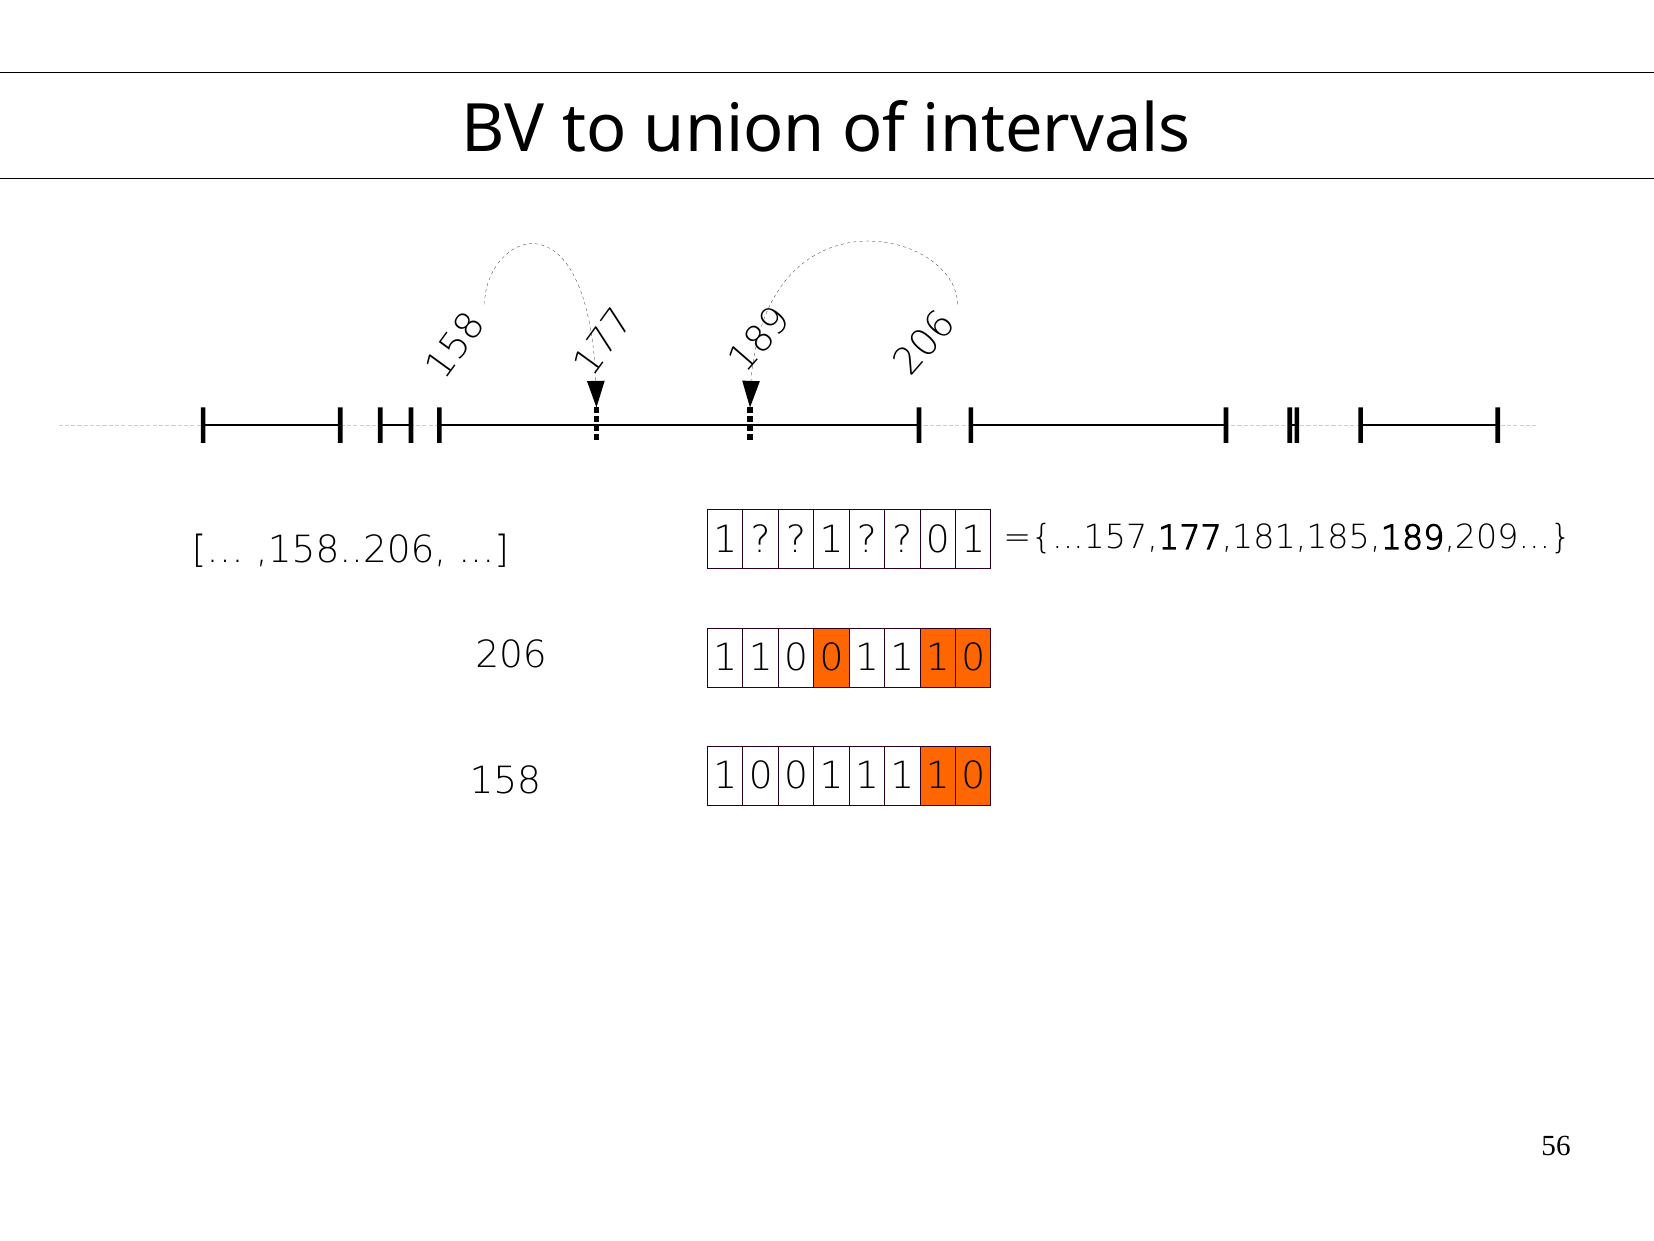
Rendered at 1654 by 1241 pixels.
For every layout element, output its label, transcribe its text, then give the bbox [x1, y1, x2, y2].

text_box 158 [454, 751, 556, 810]
text_box 0 [778, 746, 813, 806]
text_box 0 [920, 509, 955, 569]
text_box 0 [955, 746, 991, 806]
text_box ={...157,177,181,185,189,209...} [988, 510, 1654, 570]
text_box [… ,158..206, ...] [177, 519, 525, 579]
text_box 0 [955, 628, 991, 688]
text_box 0 [813, 628, 849, 688]
text_box 1 [707, 746, 742, 806]
text_box 1 [813, 509, 849, 569]
text_box 1 [884, 628, 920, 688]
text_box 1 [742, 628, 778, 688]
text_box 1 [849, 628, 884, 688]
text_box ? [849, 509, 884, 569]
text_box 1 [955, 509, 991, 569]
text_box 1 [707, 628, 742, 688]
text_box 0 [742, 746, 778, 806]
text_box 158 [401, 287, 509, 404]
text_box 0 [778, 628, 813, 688]
text_box 189 [704, 281, 815, 397]
text_box 206 [869, 285, 980, 400]
text_box 1 [849, 746, 884, 806]
text_box 177 [549, 283, 657, 400]
text_box 1 [707, 509, 742, 569]
text_box ? [884, 509, 920, 569]
text_box 206 [460, 625, 562, 685]
text_box ? [742, 509, 778, 569]
text_box ? [778, 509, 813, 569]
text_box 1 [884, 746, 920, 806]
text_box 1 [920, 746, 955, 806]
text_box 1 [920, 628, 955, 688]
text_box BV to union of intervals [0, 72, 1654, 166]
text_box 1 [813, 746, 849, 806]
